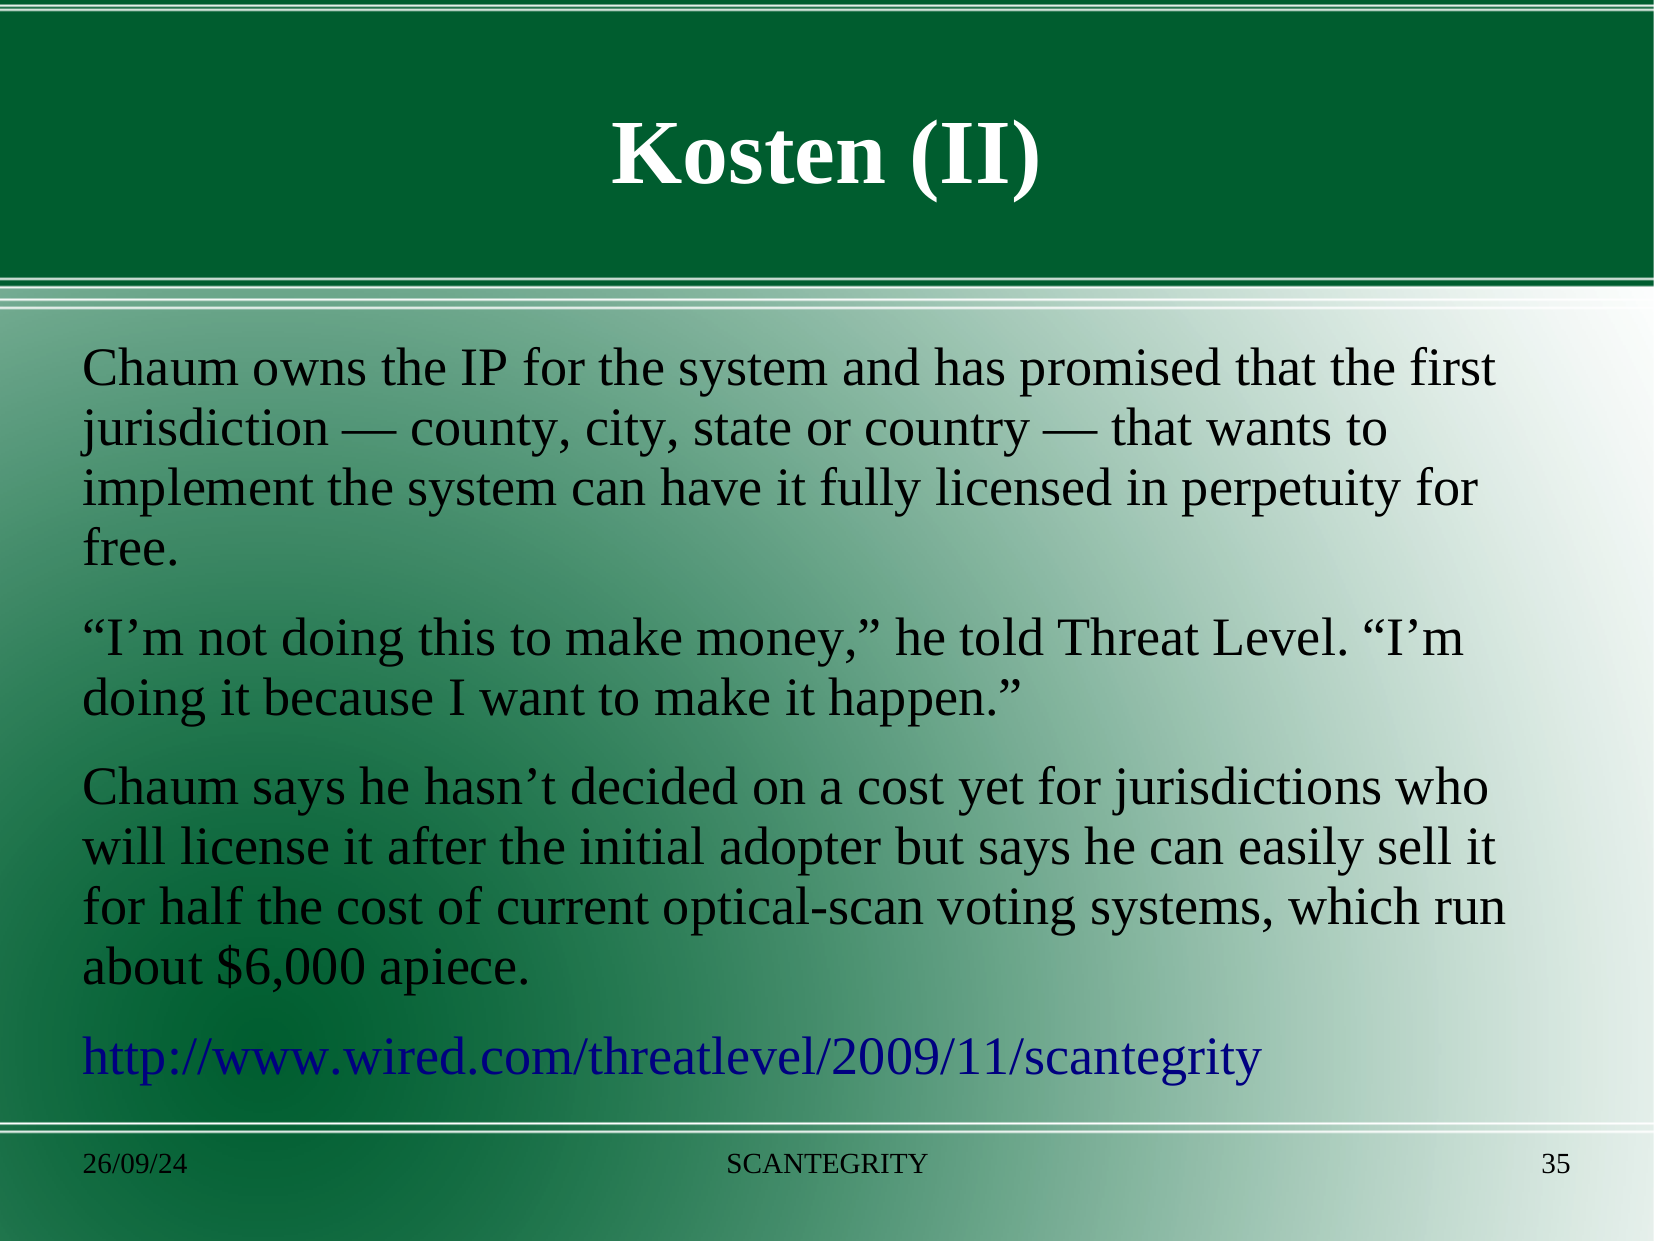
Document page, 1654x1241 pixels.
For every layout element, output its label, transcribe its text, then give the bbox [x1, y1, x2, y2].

picture [0, 0, 1654, 1241]
list Chaum owns the IP for the system and has promised that the first jurisdiction — county, city, state or country — that wants to implement the system can have it fully licensed in perpetuity for free. “I’m not doing this to make money,” he told Threat Level. “I’m doing it because I want to make it happen.” Chaum says he hasn’t decided on a cost yet for jurisdictions who will license it after the initial adopter but says he can easily sell it for half the cost of current optical-scan voting systems, which run about $6,000 apiece. http://www.wired.com/threatlevel/2009/11/scantegrity [82, 337, 1571, 1086]
title Kosten (II) [82, 56, 1571, 250]
